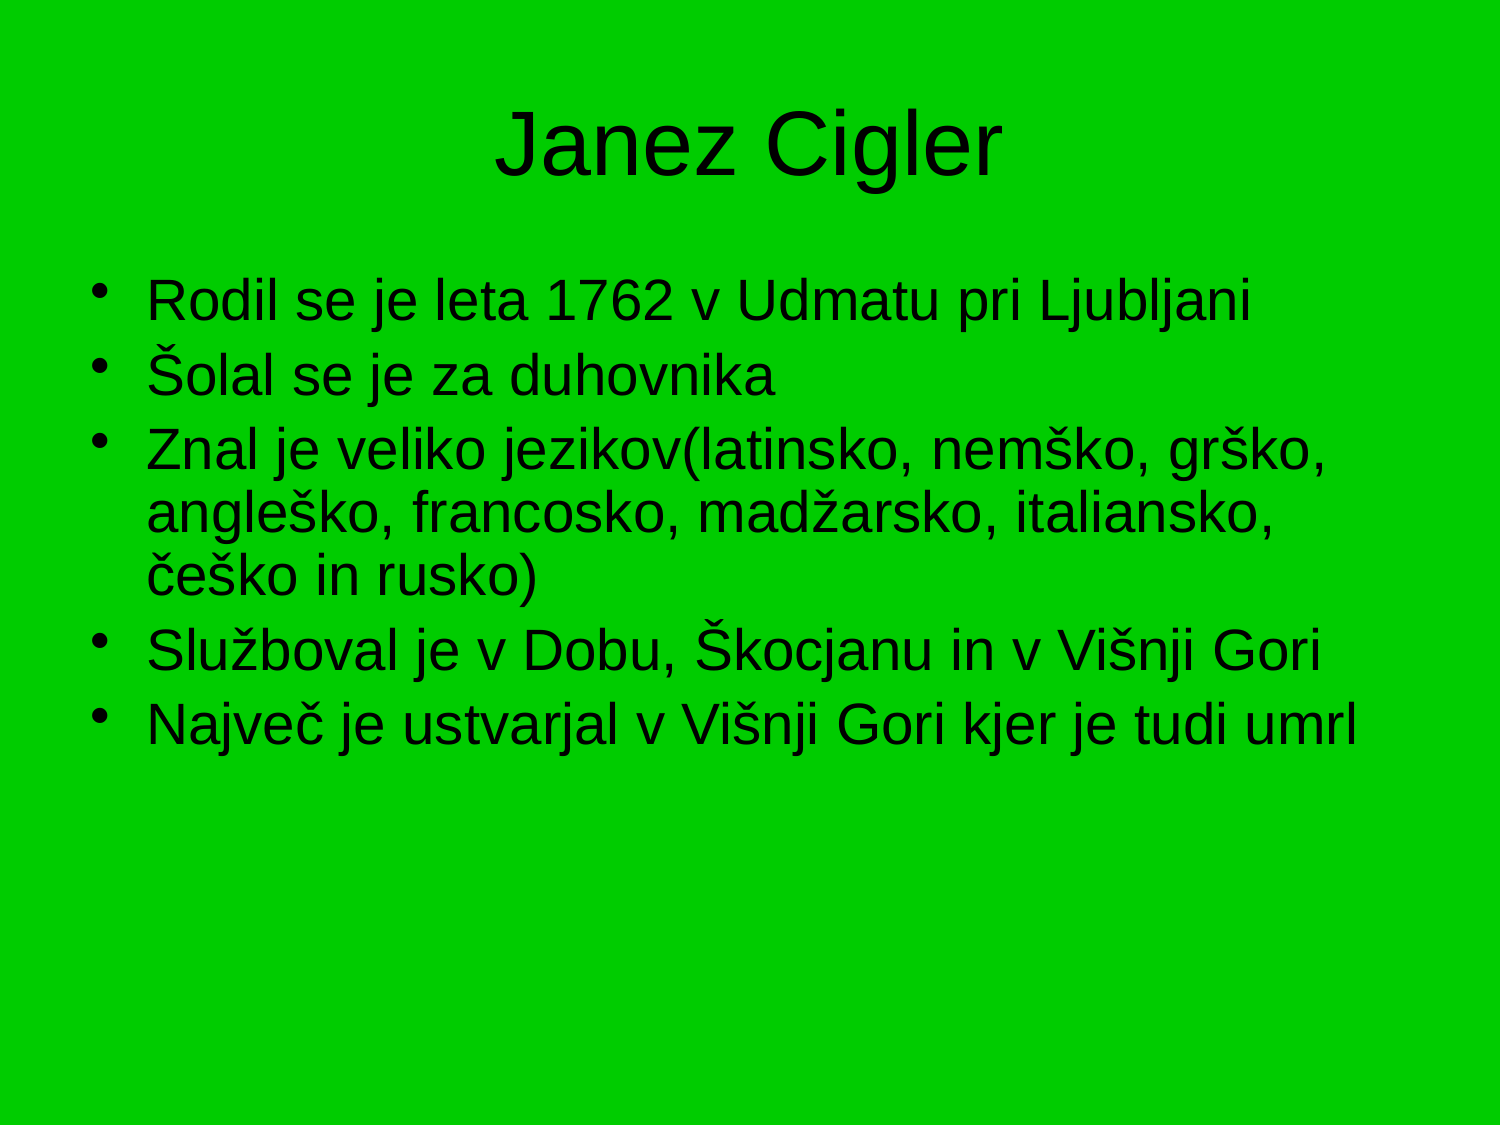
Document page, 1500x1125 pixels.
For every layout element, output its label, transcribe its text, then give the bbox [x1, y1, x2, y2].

title Janez Cigler [75, 45, 1425, 233]
list Rodil se je leta 1762 v Udmatu pri Ljubljani Šolal se je za duhovnika Znal je veliko jezikov(latinsko, nemško, grško, angleško, francosko, madžarsko, italiansko, češko in rusko) Služboval je v Dobu, Škocjanu in v Višnji Gori Največ je ustvarjal v Višnji Gori kjer je tudi umrl [75, 262, 1425, 1005]
